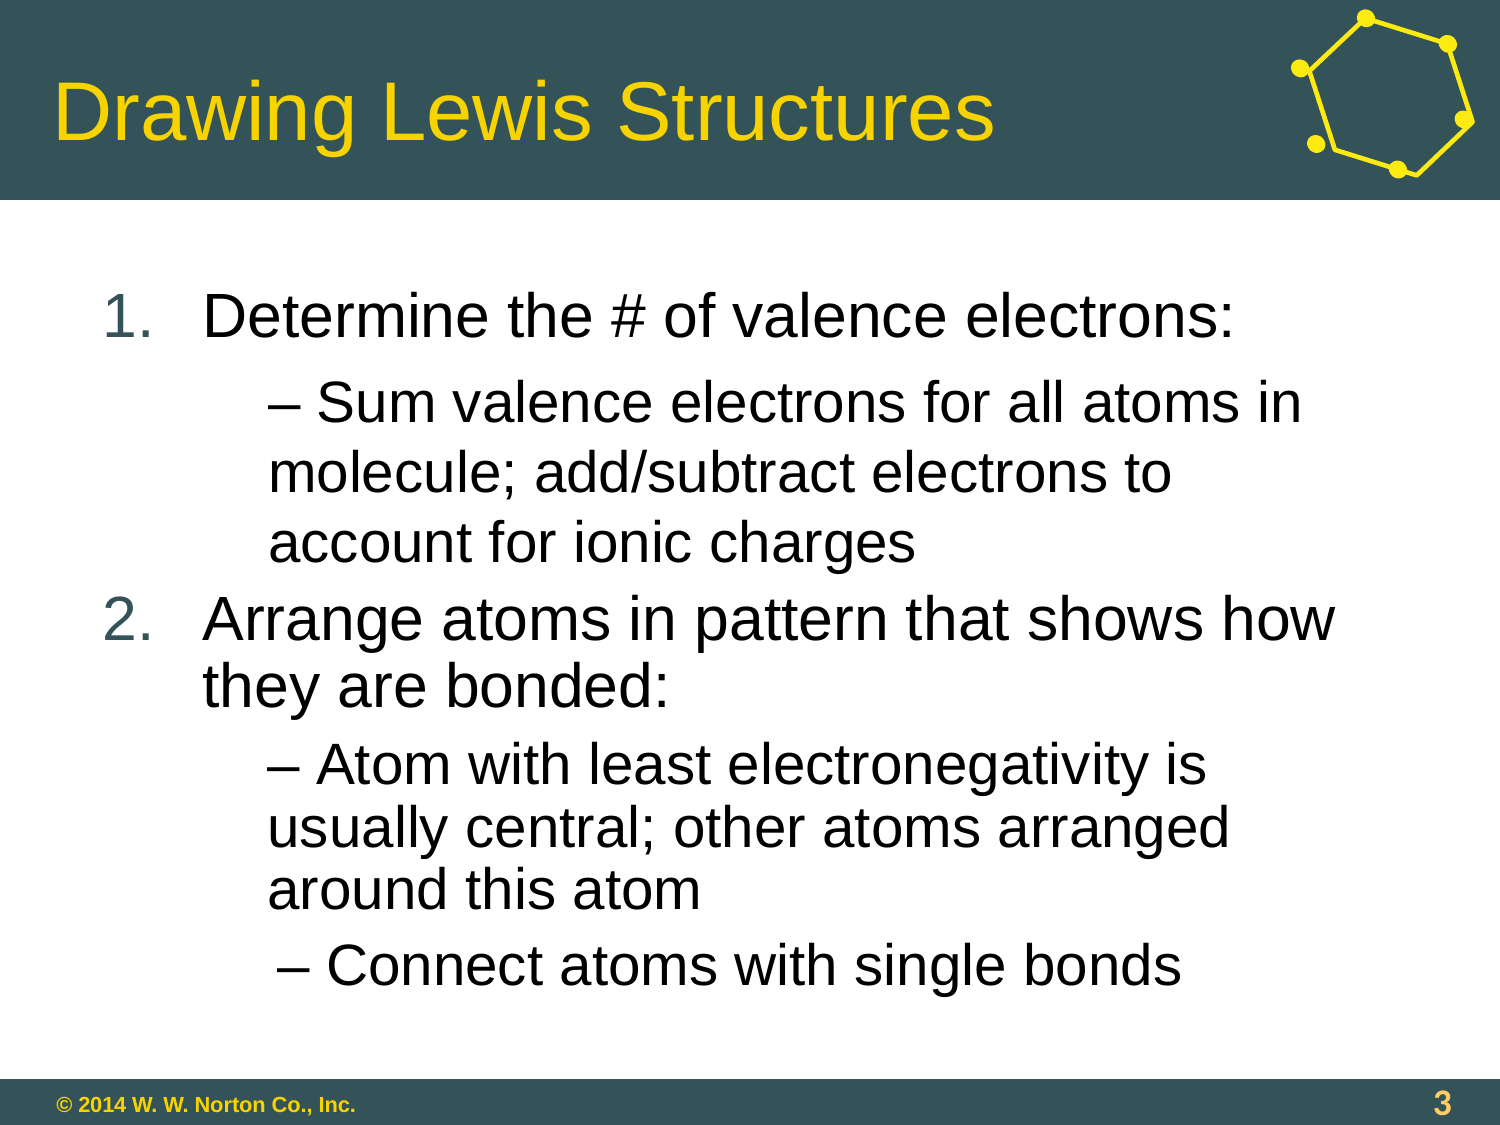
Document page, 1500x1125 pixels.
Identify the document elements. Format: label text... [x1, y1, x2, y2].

title Drawing Lewis Structures [37, 19, 1118, 195]
list Determine the # of valence electrons: – Sum valence electrons for all atoms in molecule; add/subtract electrons to account for ionic charges Arrange atoms in pattern that shows how they are bonded: – Atom with least electronegativity is usually central; other atoms arranged around this atom – Connect atoms with single bonds [87, 276, 1363, 989]
slide_number <number> [1417, 1074, 1468, 1125]
